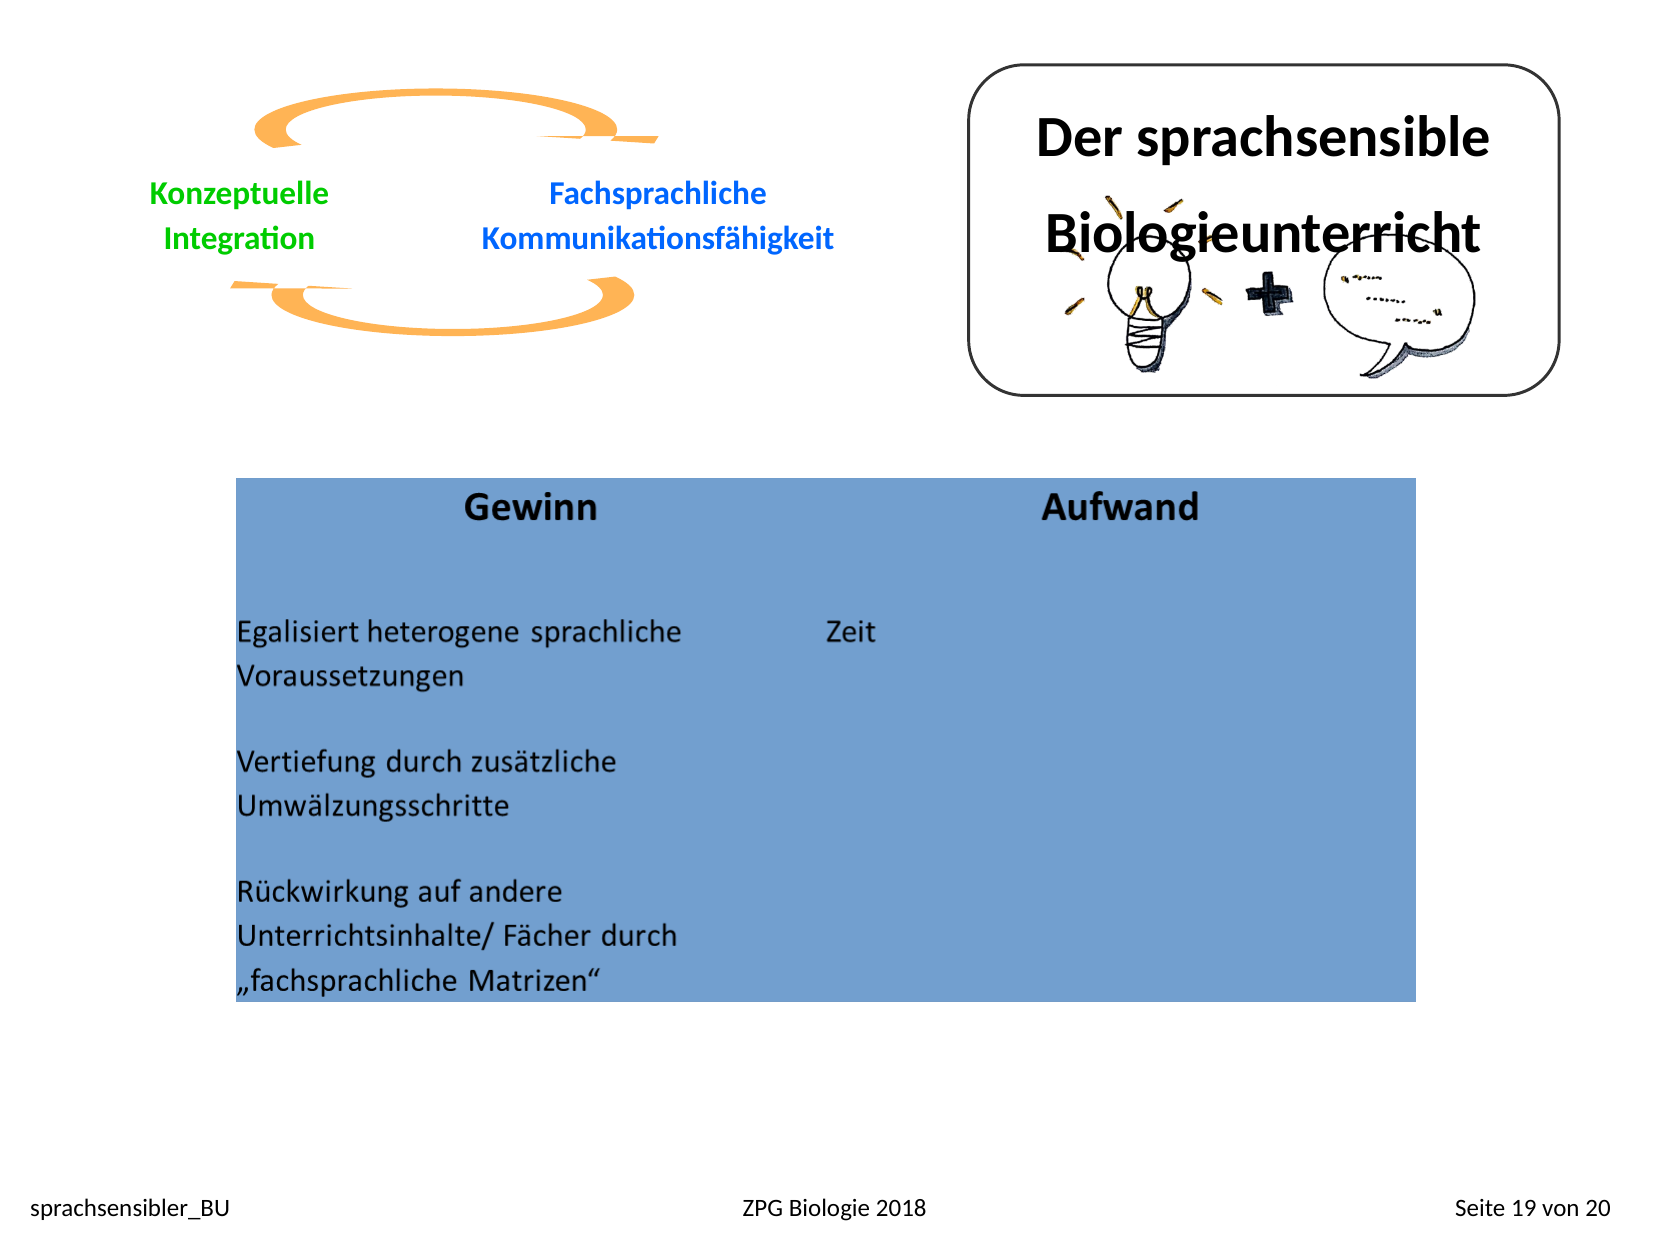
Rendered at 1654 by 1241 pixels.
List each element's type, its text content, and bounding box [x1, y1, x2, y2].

picture [216, 469, 1416, 1021]
text_box sprachsensibler_BU ZPG Biologie 2018 Seite 19 von 20 [15, 1185, 1634, 1229]
text_box [230, 276, 635, 337]
text_box [254, 88, 659, 148]
text_box Der sprachsensible Biologieunterricht [968, 64, 1560, 396]
text_box Fachsprachliche Kommunikationsfähigkeit [454, 159, 862, 329]
text_box Konzeptuelle Integration [106, 159, 373, 289]
